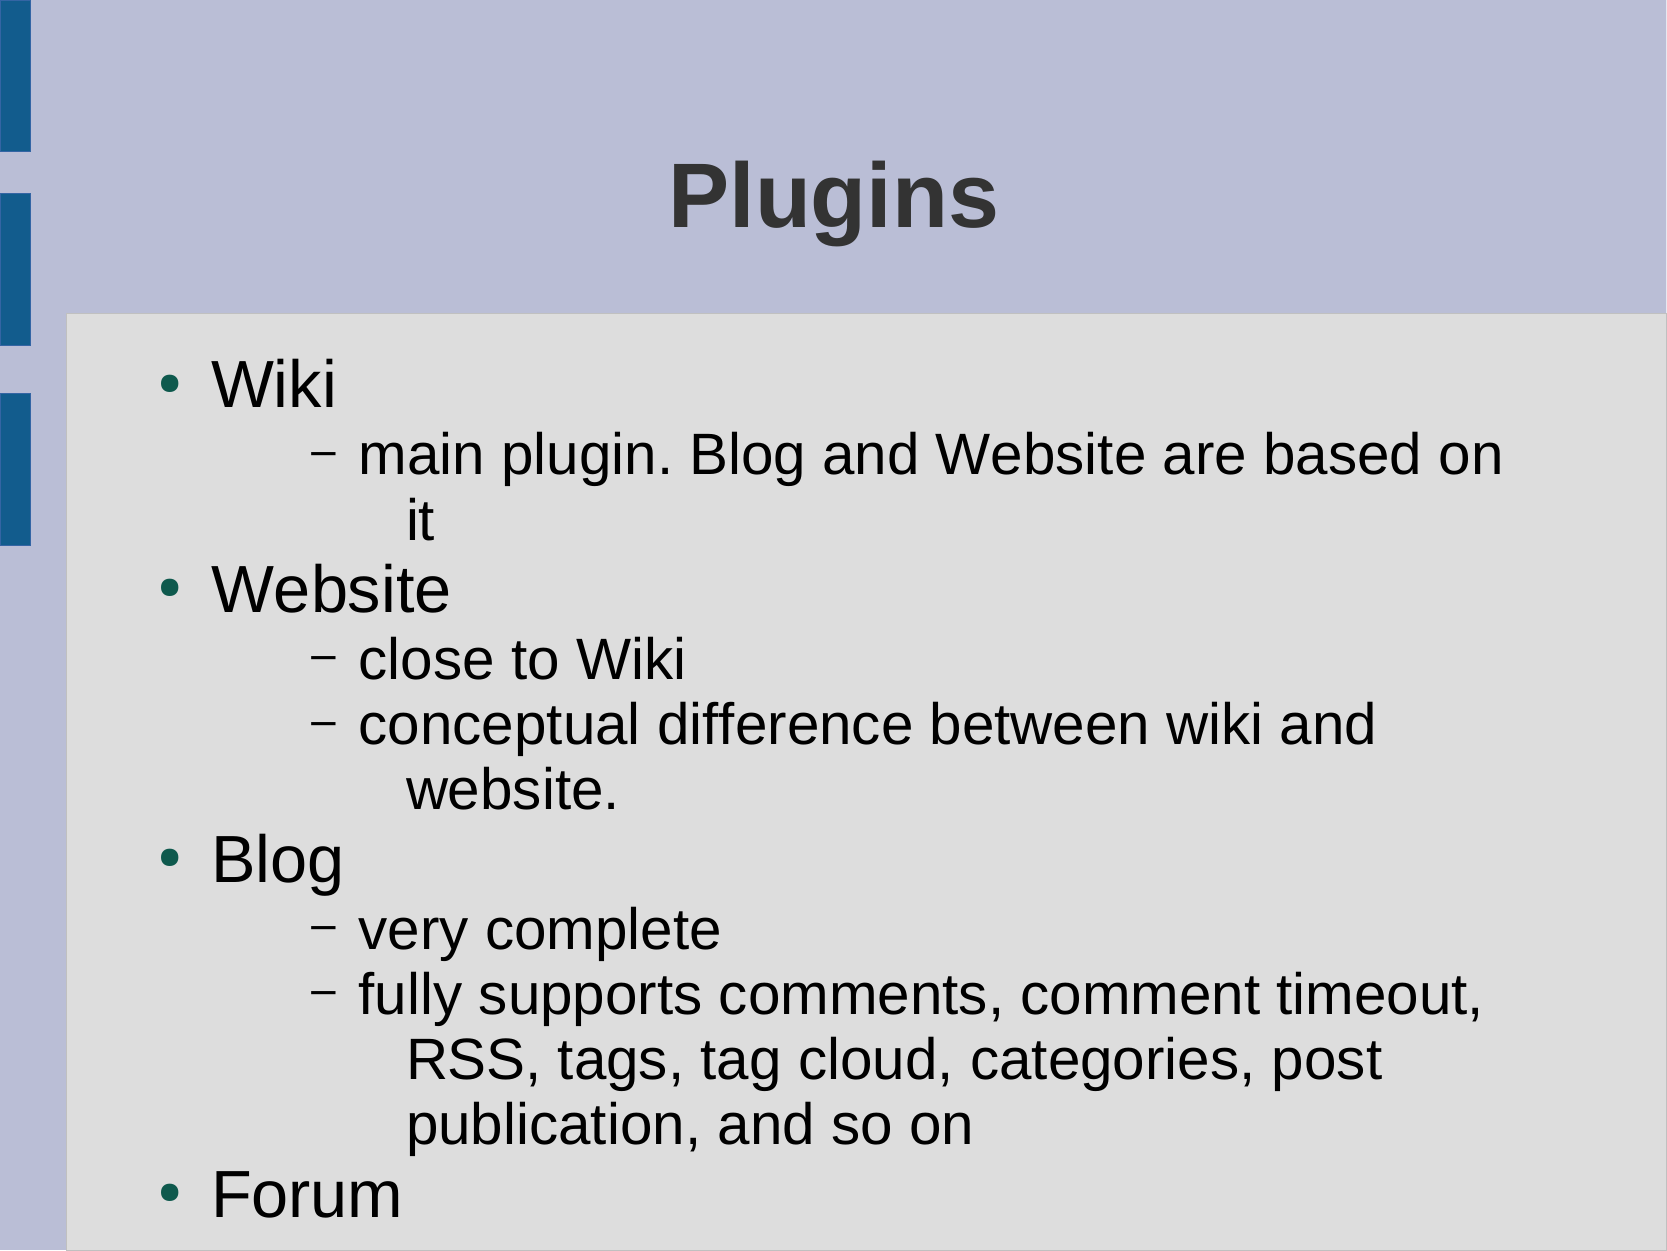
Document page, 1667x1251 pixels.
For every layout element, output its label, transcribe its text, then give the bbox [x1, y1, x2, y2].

list Wiki main plugin. Blog and Website are based on it Website close to Wiki conceptual difference between wiki and website. Blog very complete fully supports comments, comment timeout, RSS, tags, tag cloud, categories, post publication, and so on Forum ... [122, 347, 1546, 1177]
title Plugins [122, 91, 1546, 301]
